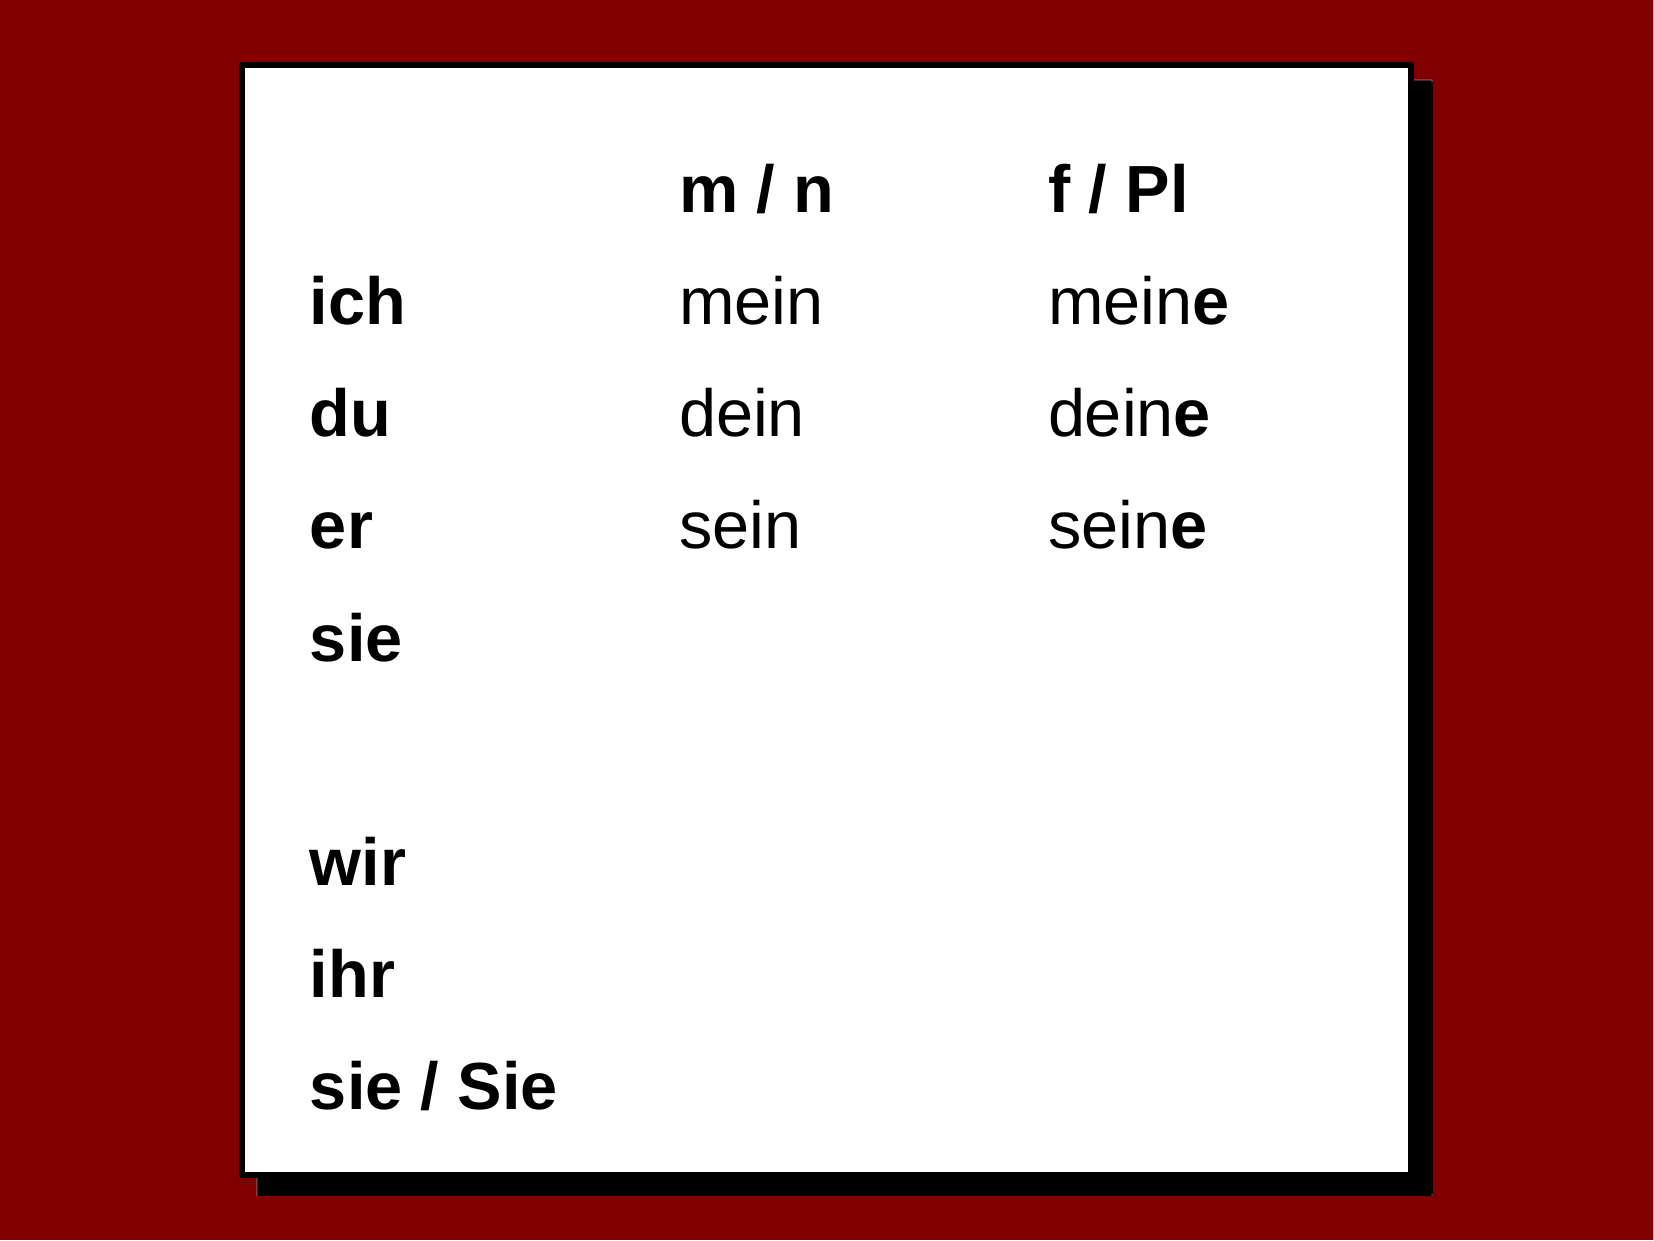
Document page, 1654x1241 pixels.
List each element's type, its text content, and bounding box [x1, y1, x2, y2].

text_box m / n f / Pl ich mein meine du dein deine er sein seine sie wir ihr sie / Sie [295, 107, 1382, 1133]
text_box [242, 64, 1412, 1176]
